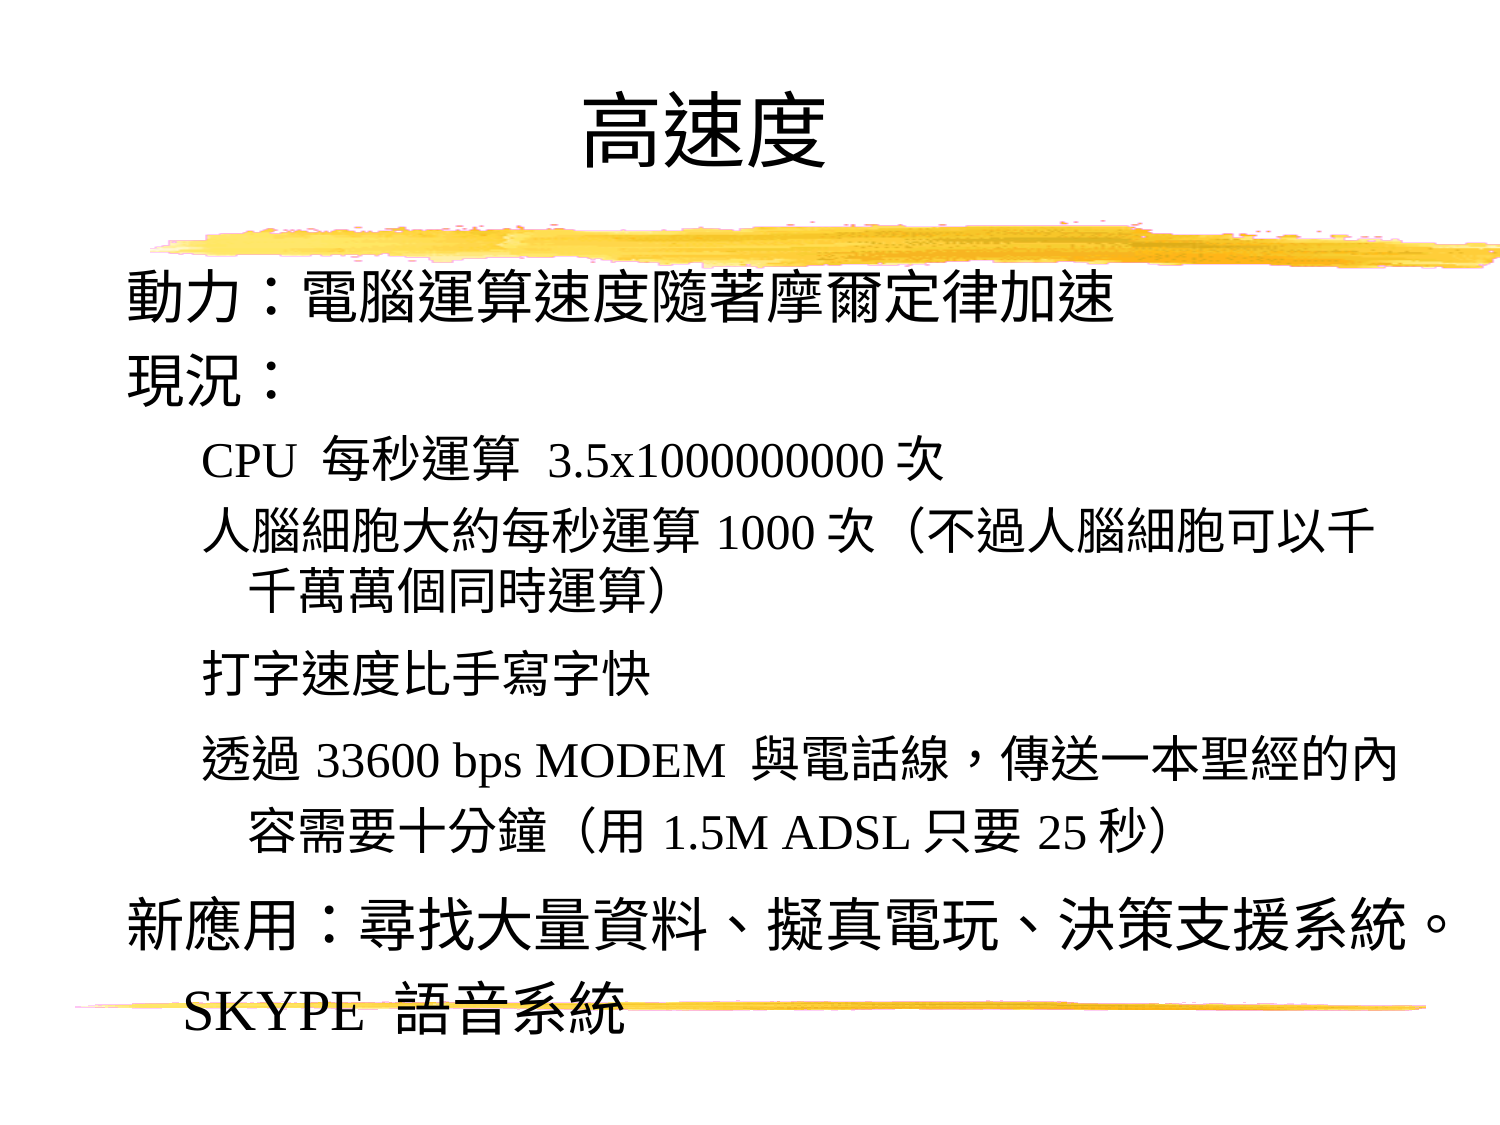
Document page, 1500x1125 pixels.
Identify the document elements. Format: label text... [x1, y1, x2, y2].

list 動力：電腦運算速度隨著摩爾定律加速 現況： CPU 每秒運算 3.5x1000000000次 人腦細胞大約每秒運算1000次（不過人腦細胞可以千千萬萬個同時運算） 打字速度比手寫字快 透過33600 bps MODEM 與電話線，傳送一本聖經的內容需要十分鐘（用1.5M ADSL只要25秒） 新應用：尋找大量資料、擬真電玩、決策支援系統。SKYPE 語音系統 [112, 255, 1436, 1094]
title 高速度 [66, 30, 1342, 233]
picture [75, 999, 112, 1013]
picture [150, 215, 1500, 279]
